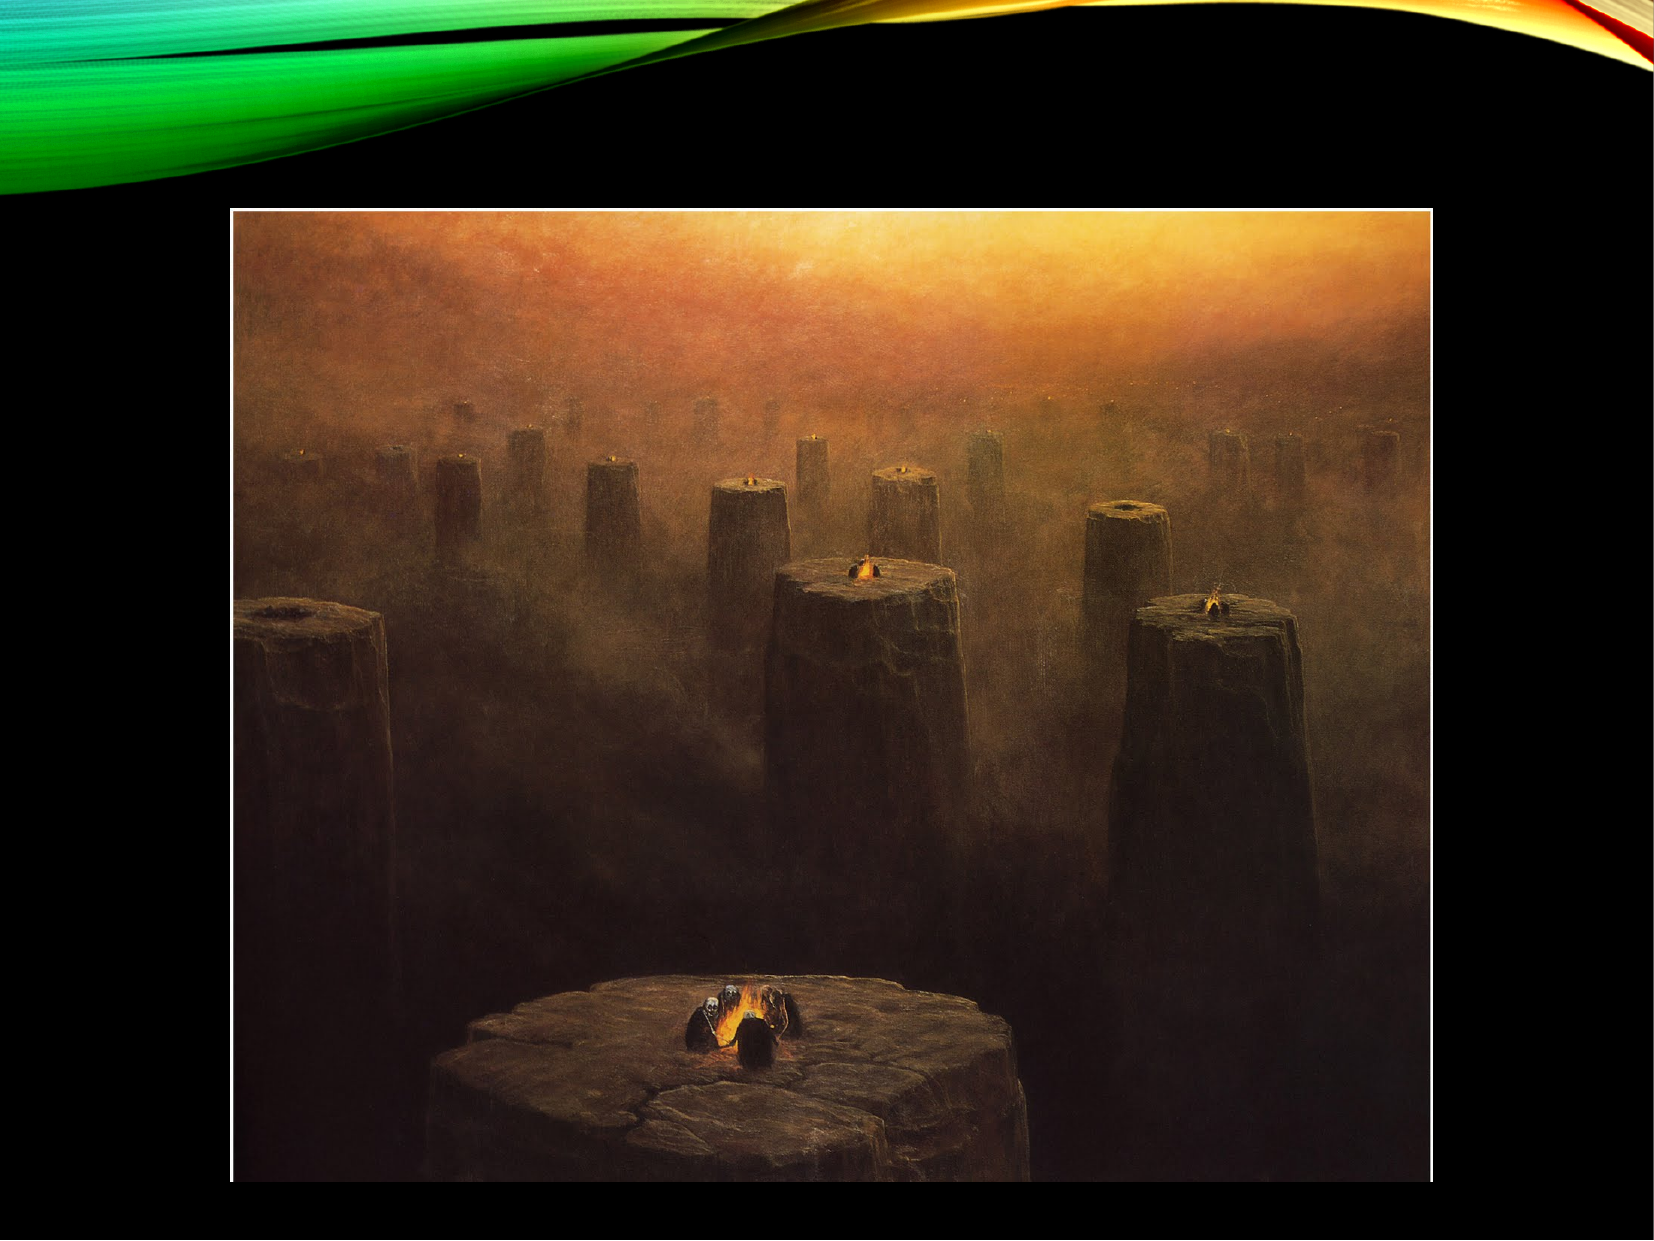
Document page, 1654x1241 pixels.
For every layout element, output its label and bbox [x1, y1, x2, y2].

picture [230, 208, 1433, 1182]
